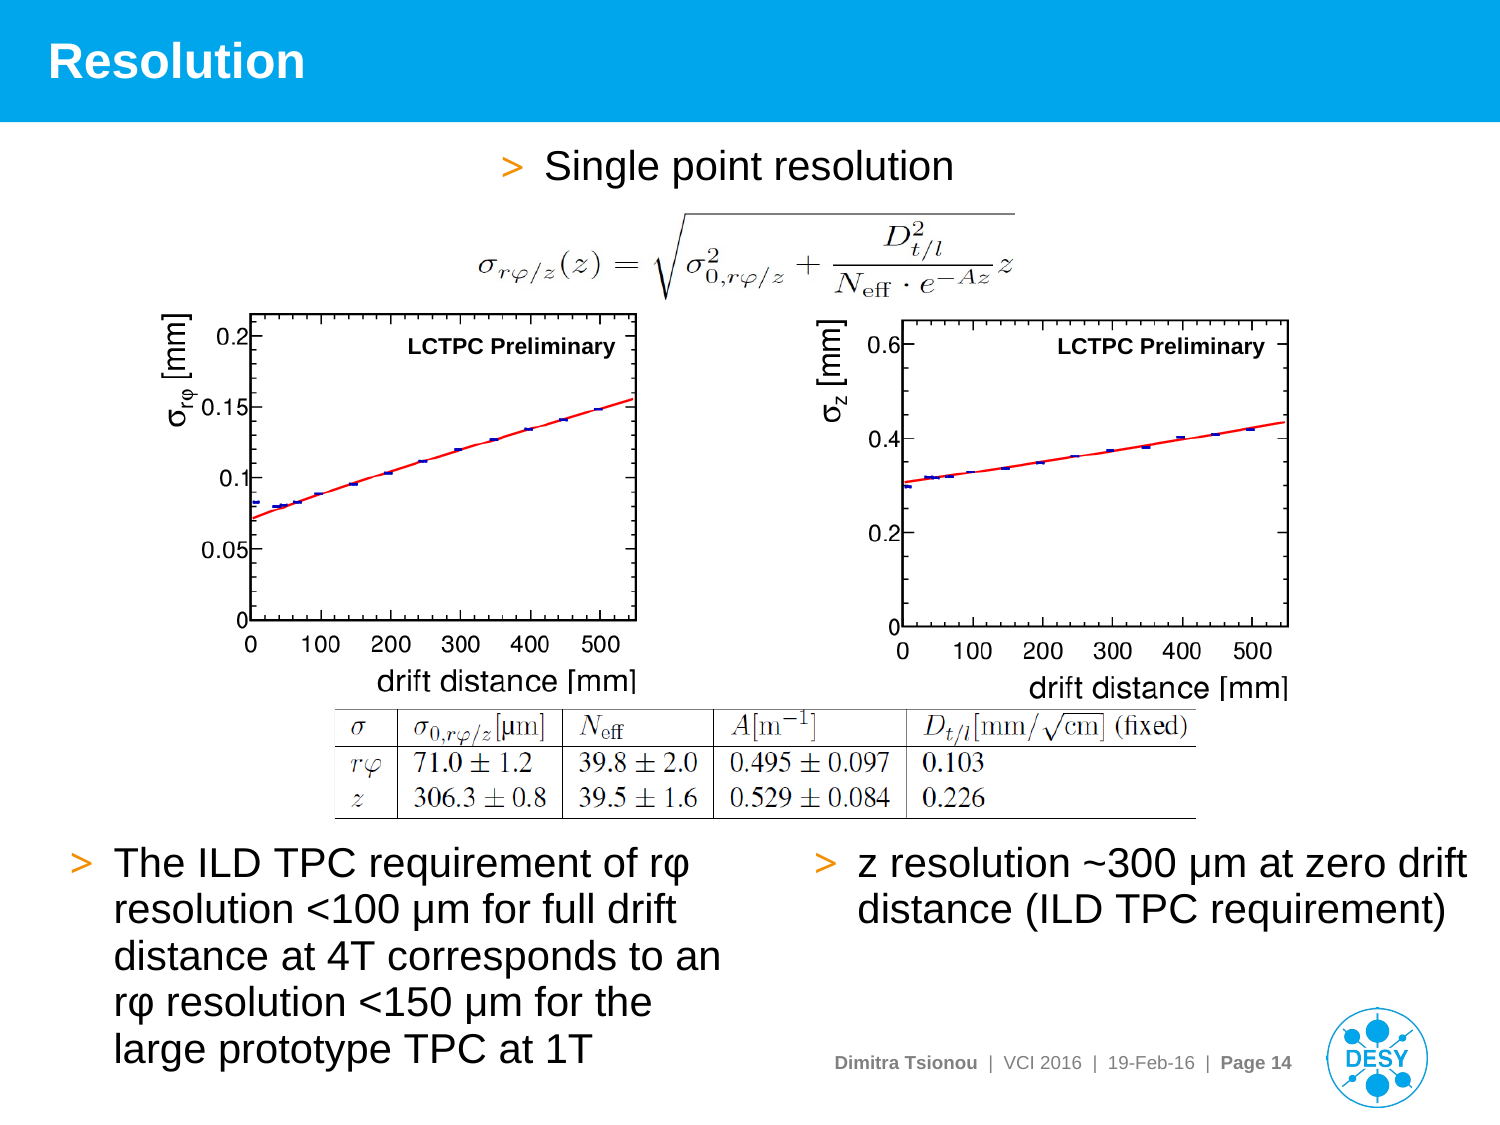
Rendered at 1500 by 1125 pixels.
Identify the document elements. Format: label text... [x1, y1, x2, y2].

picture [1326, 1007, 1428, 1108]
picture [152, 194, 1295, 823]
title Resolution [47, 16, 1446, 107]
list z resolution ~300 μm at zero drift distance (ILD TPC requirement) [814, 839, 1472, 956]
list Single point resolution [46, 142, 1444, 259]
list The ILD TPC requirement of rφ resolution <100 μm for full drift distance at 4T corresponds to an rφ resolution <150 μm for the large prototype TPC at 1T [69, 839, 728, 1074]
list LCTPC Preliminary [1000, 334, 1280, 415]
list LCTPC Preliminary [350, 334, 630, 415]
